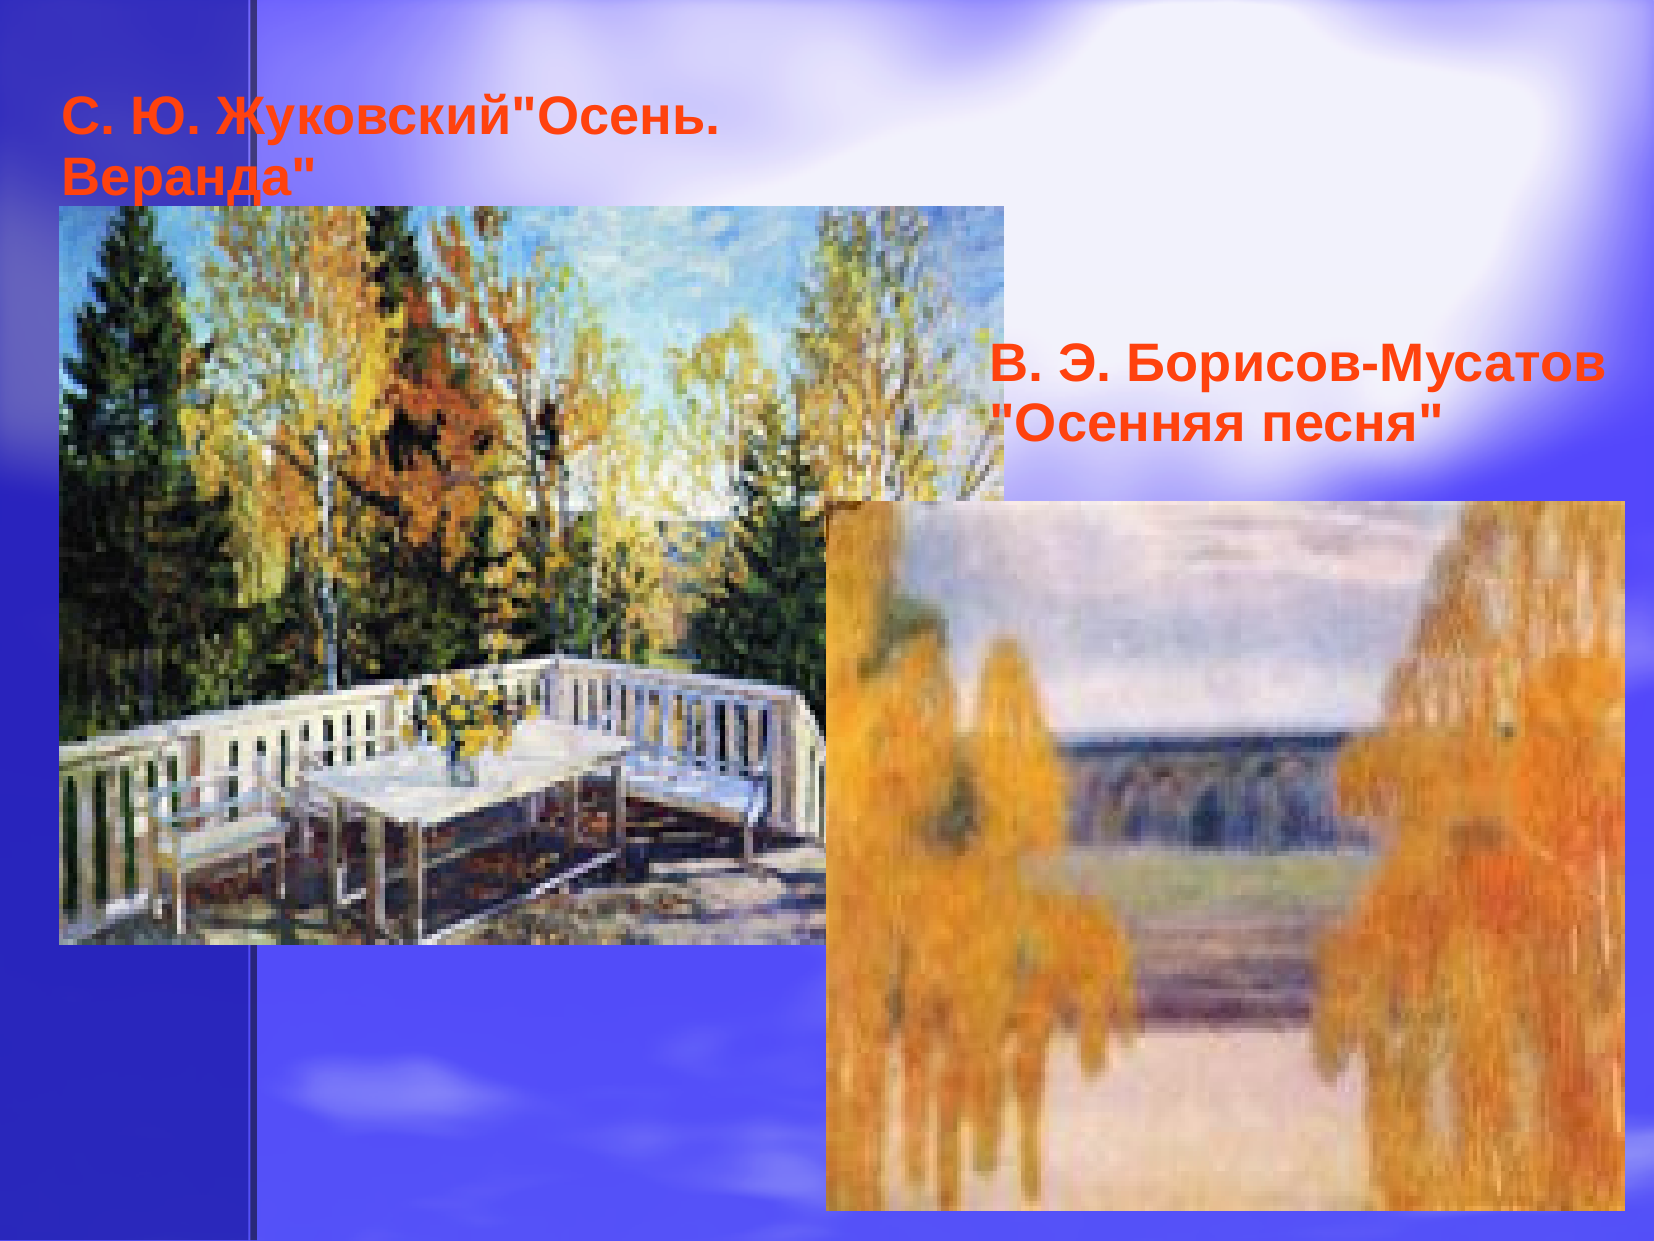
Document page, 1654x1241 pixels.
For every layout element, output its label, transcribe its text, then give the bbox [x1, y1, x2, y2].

text_box С. Ю. Жуковский"Осень. Веранда" [46, 78, 886, 218]
picture [59, 206, 1625, 1211]
text_box В. Э. Борисов-Мусатов "Осенняя песня" [974, 324, 1654, 464]
